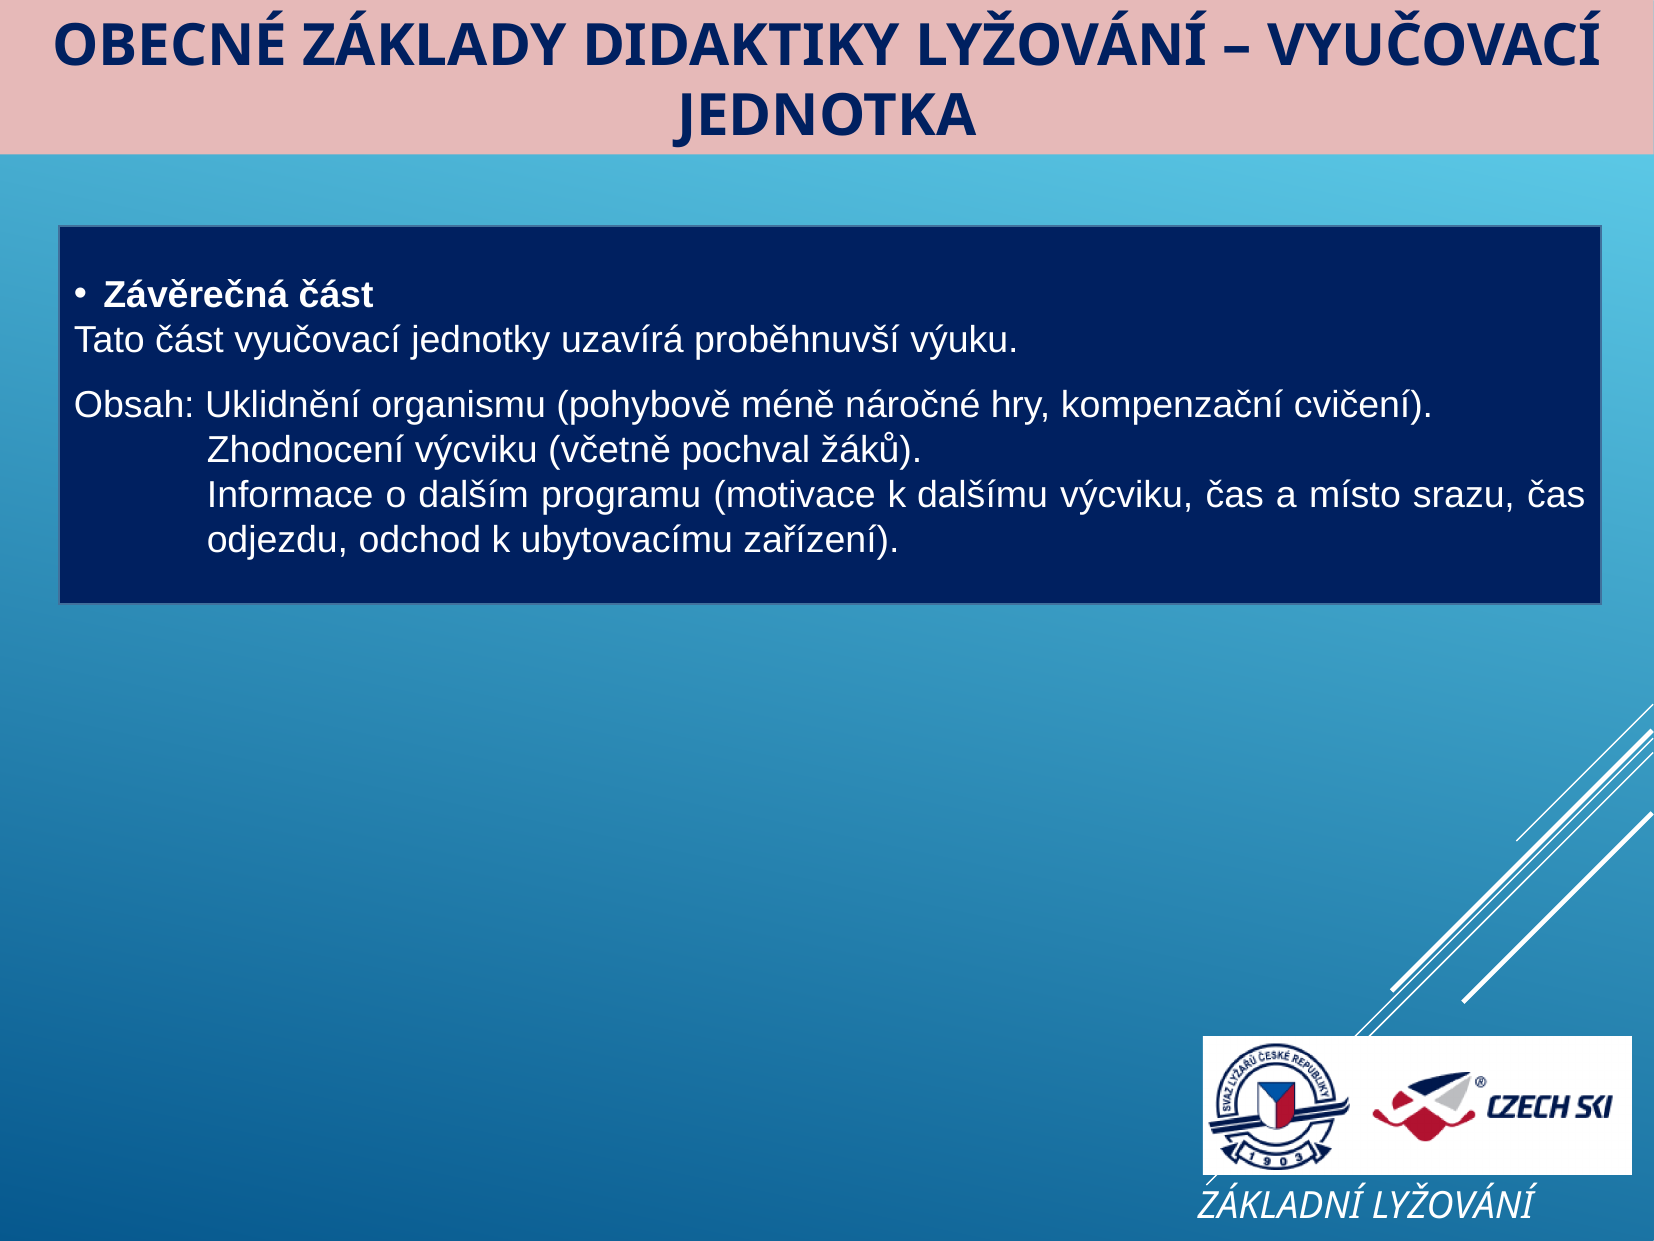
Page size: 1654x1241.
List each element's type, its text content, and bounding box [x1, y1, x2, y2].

text_box ZÁKLADNÍ LYŽOVÁNÍ [1182, 1173, 1644, 1235]
text_box Závěrečná část Tato část vyučovací jednotky uzavírá proběhnuvší výuku. Obsah: Uklidnění organismu (pohybově méně náročné hry, kompenzační cvičení). Zhodnocení výcviku (včetně pochval žáků). Informace o dalším programu (motivace k dalšímu výcviku, čas a místo srazu, čas odjezdu, odchod k ubytovacímu zařízení). [59, 226, 1601, 604]
title Obecné základy didaktiky lyžování – vyučovací jednotka [0, 0, 1654, 155]
picture [1202, 1036, 1632, 1173]
